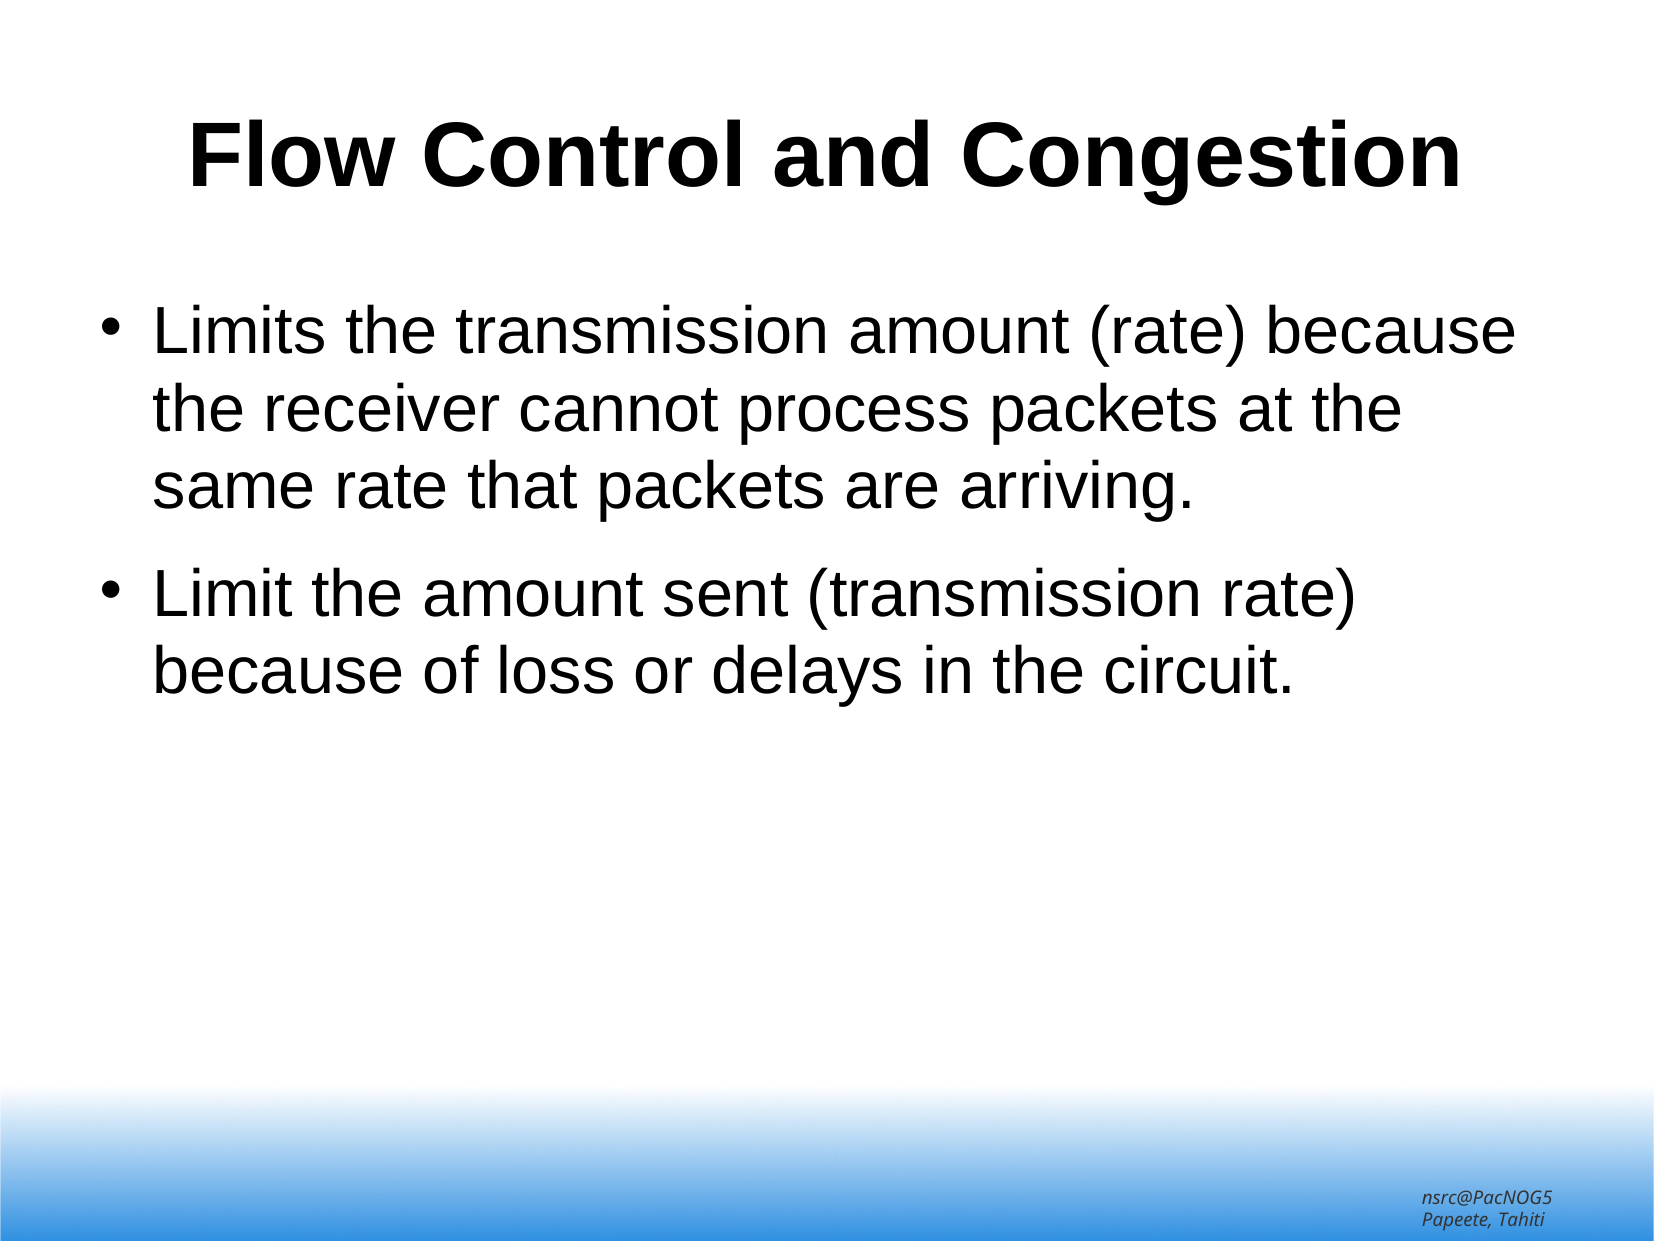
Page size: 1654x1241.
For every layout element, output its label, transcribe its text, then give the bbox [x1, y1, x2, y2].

list Limits the transmission amount (rate) because the receiver cannot process packets at the same rate that packets are arriving. Limit the amount sent (transmission rate) because of loss or delays in the circuit. [82, 290, 1571, 1109]
title Flow Control and Congestion [82, 38, 1571, 268]
picture [0, 1083, 1654, 1241]
